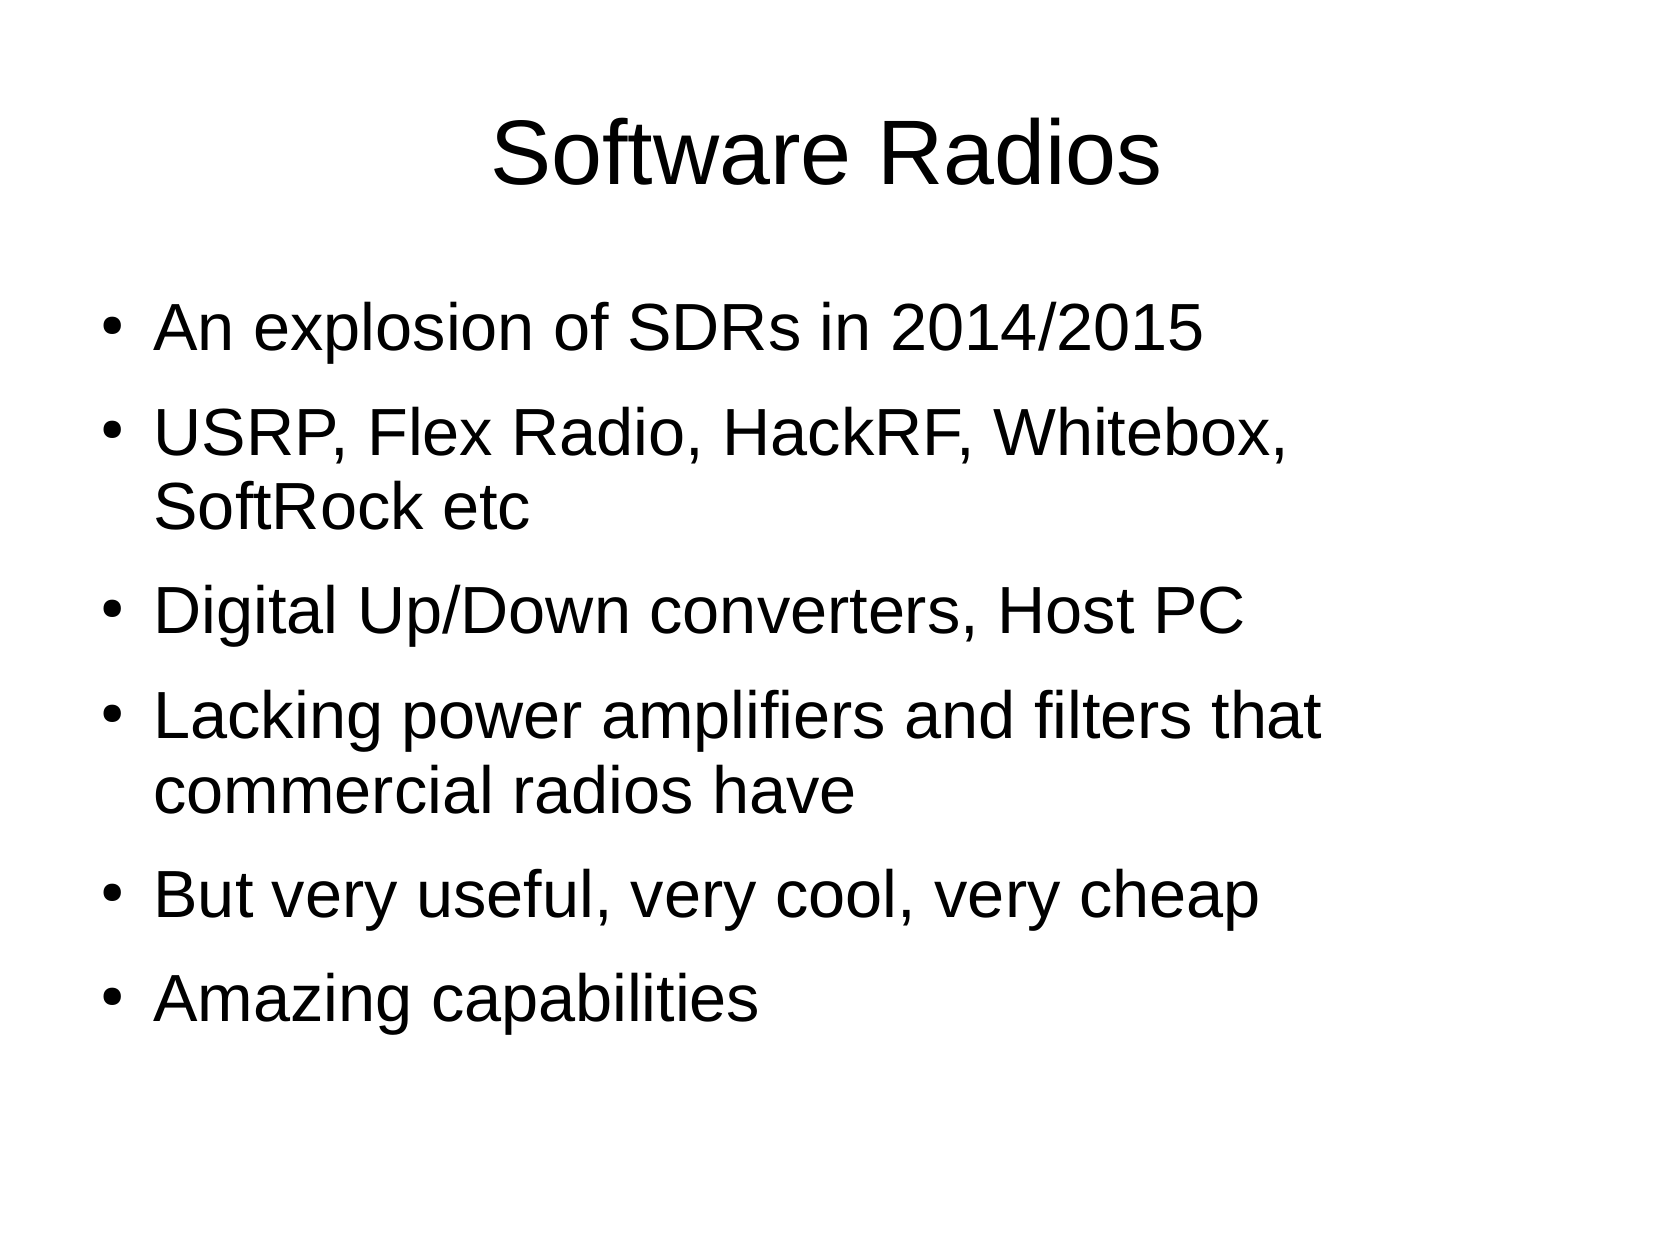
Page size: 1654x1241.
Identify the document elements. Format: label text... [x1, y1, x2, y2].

title Software Radios [82, 49, 1571, 257]
list An explosion of SDRs in 2014/2015 USRP, Flex Radio, HackRF, Whitebox, SoftRock etc Digital Up/Down converters, Host PC Lacking power amplifiers and filters that commercial radios have But very useful, very cool, very cheap Amazing capabilities [82, 290, 1571, 1146]
